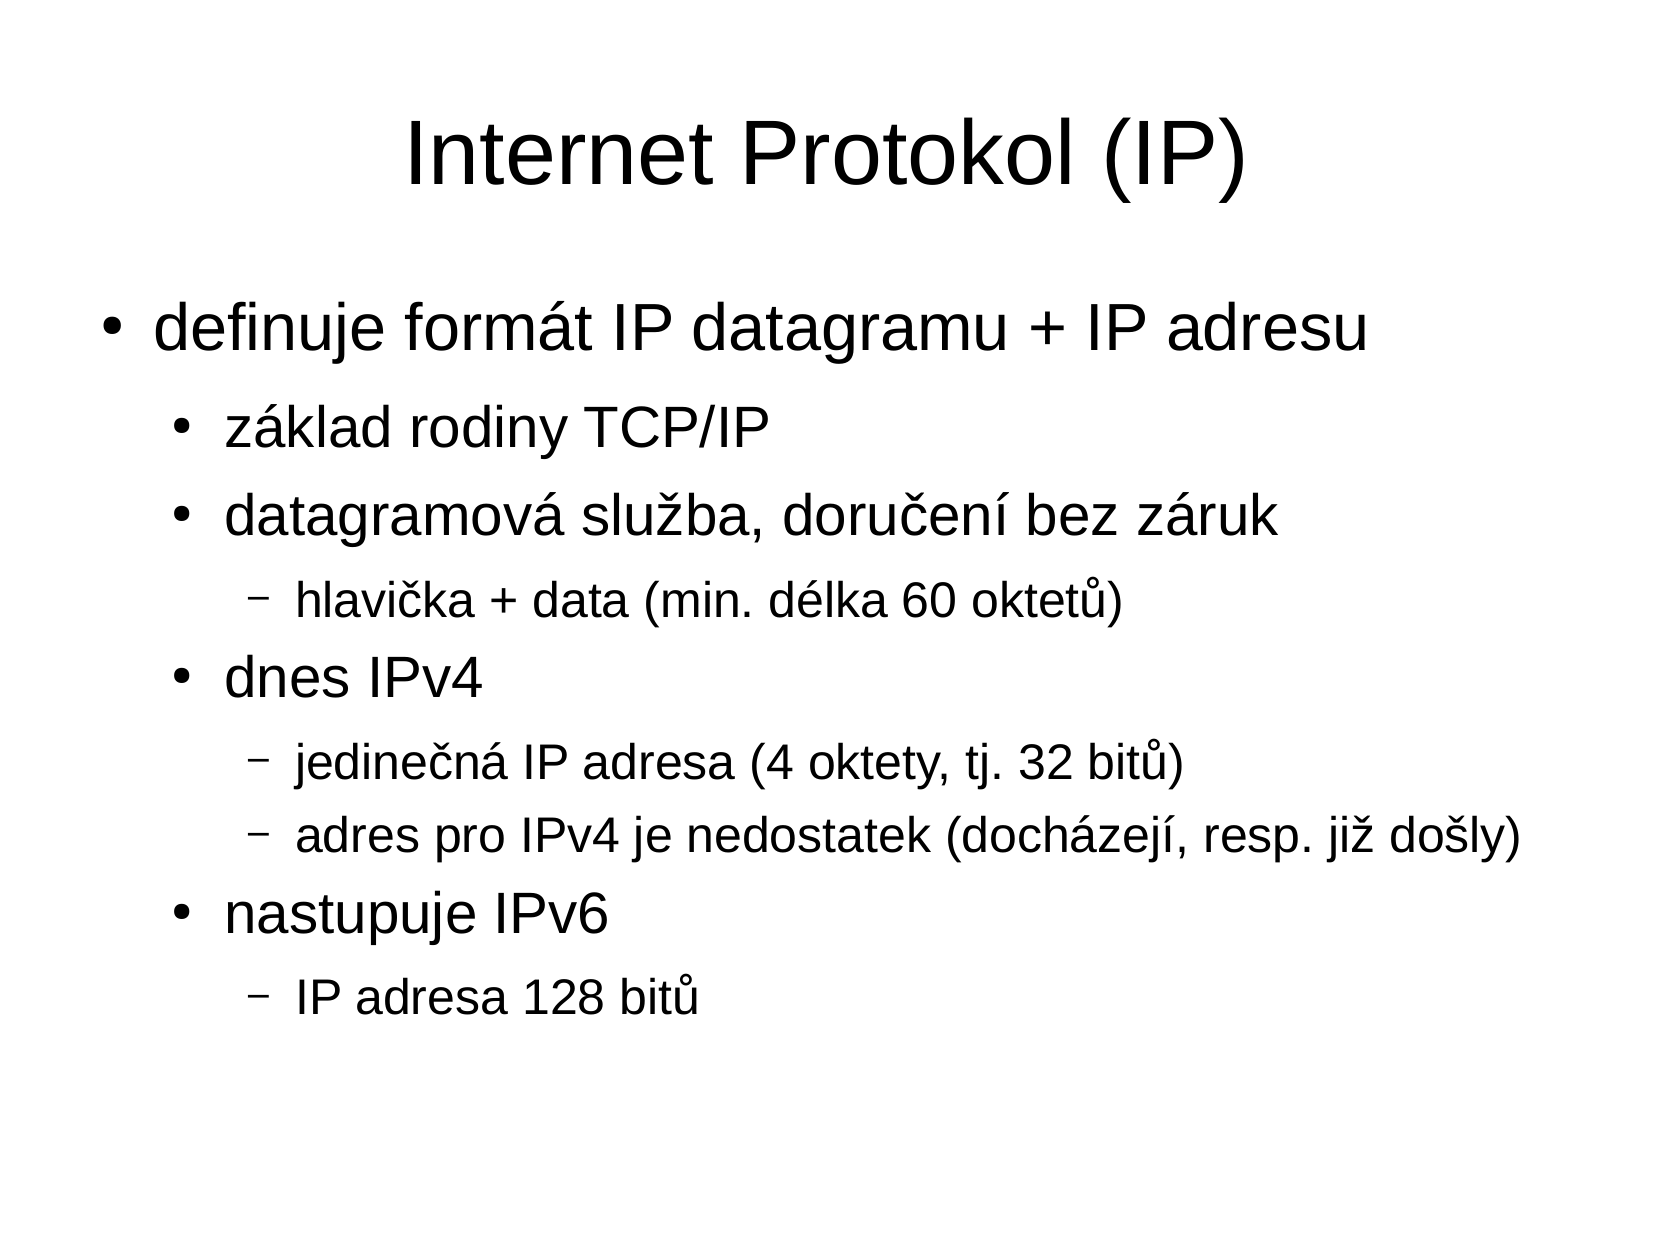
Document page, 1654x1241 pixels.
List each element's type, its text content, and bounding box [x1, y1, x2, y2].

list definuje formát IP datagramu + IP adresu základ rodiny TCP/IP datagramová služba, doručení bez záruk hlavička + data (min. délka 60 oktetů) dnes IPv4 jedinečná IP adresa (4 oktety, tj. 32 bitů) adres pro IPv4 je nedostatek (docházejí, resp. již došly) nastupuje IPv6 IP adresa 128 bitů [82, 290, 1571, 1158]
title Internet Protokol (IP) [82, 49, 1571, 257]
